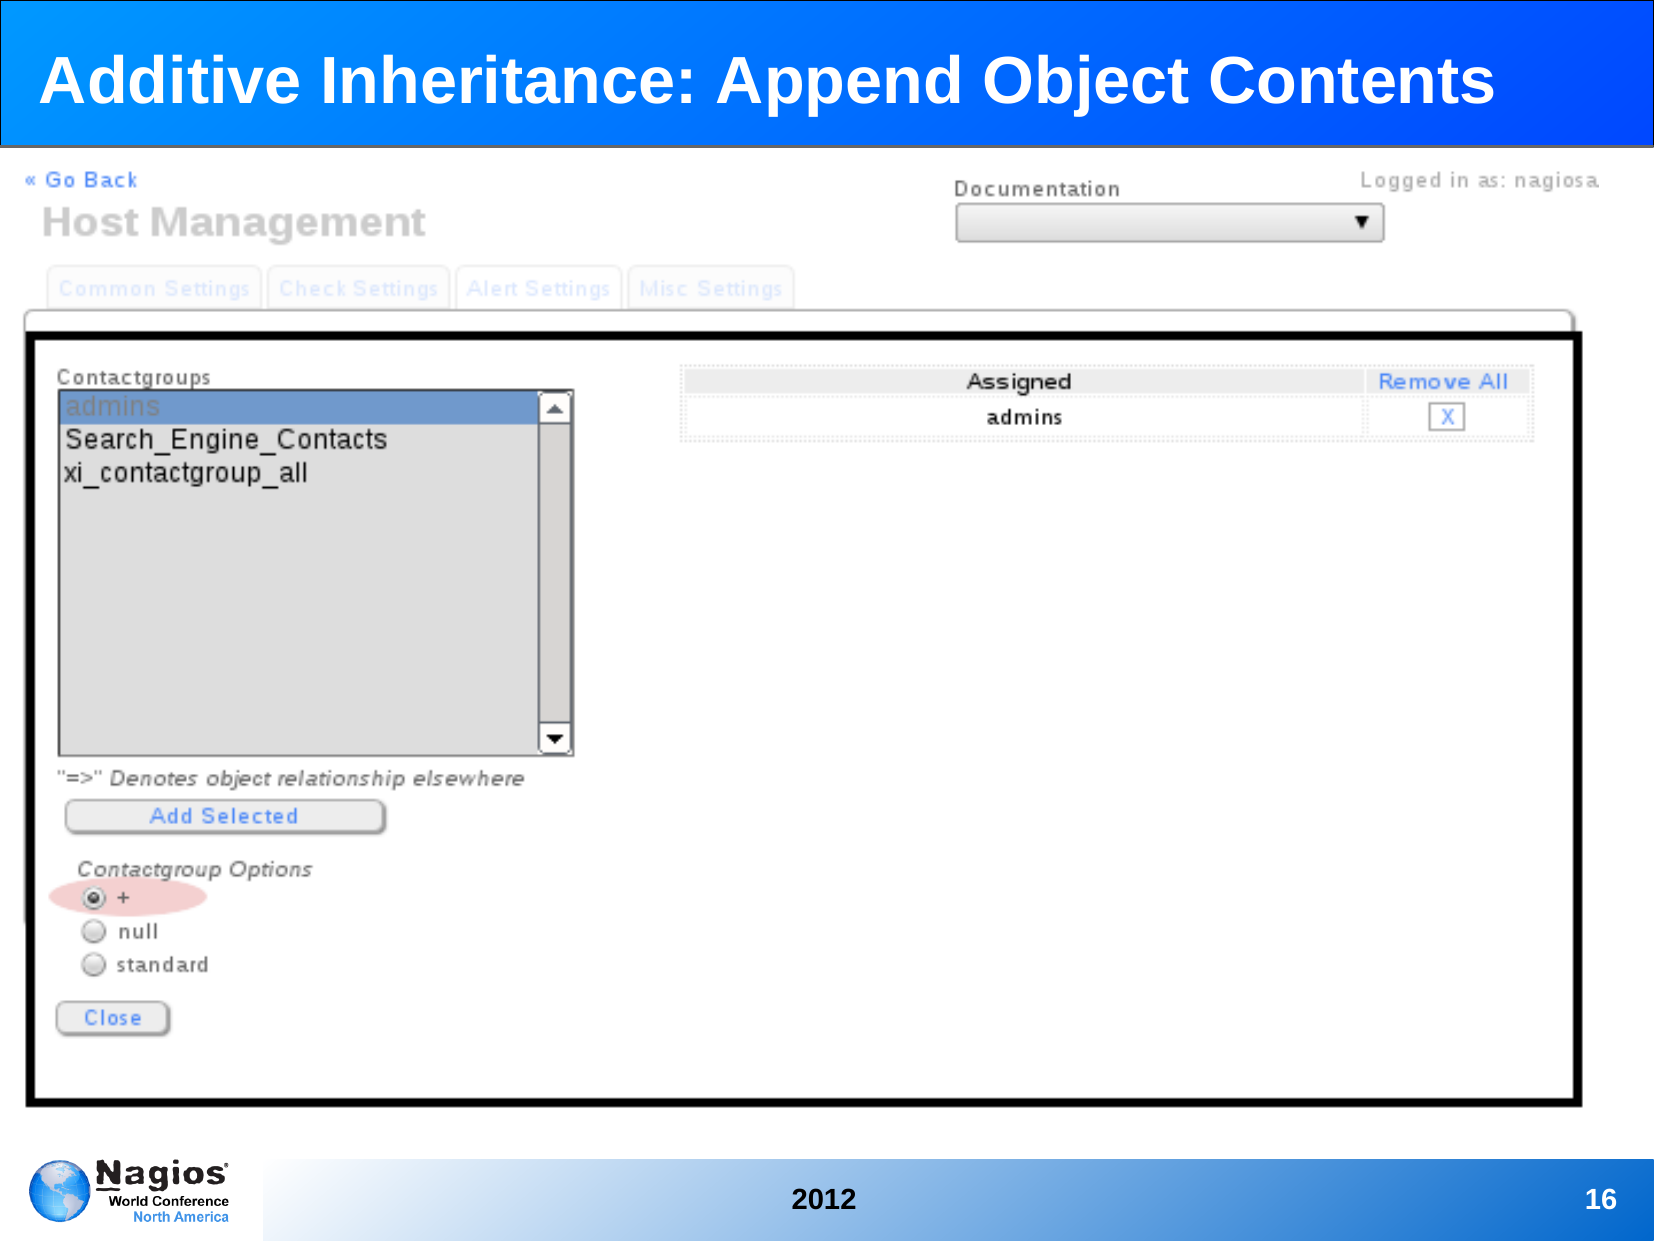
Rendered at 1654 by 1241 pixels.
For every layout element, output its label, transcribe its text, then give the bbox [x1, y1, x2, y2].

picture [8, 159, 1599, 1121]
picture [29, 1159, 229, 1235]
title Additive Inheritance: Append Object Contents [38, 38, 1628, 122]
